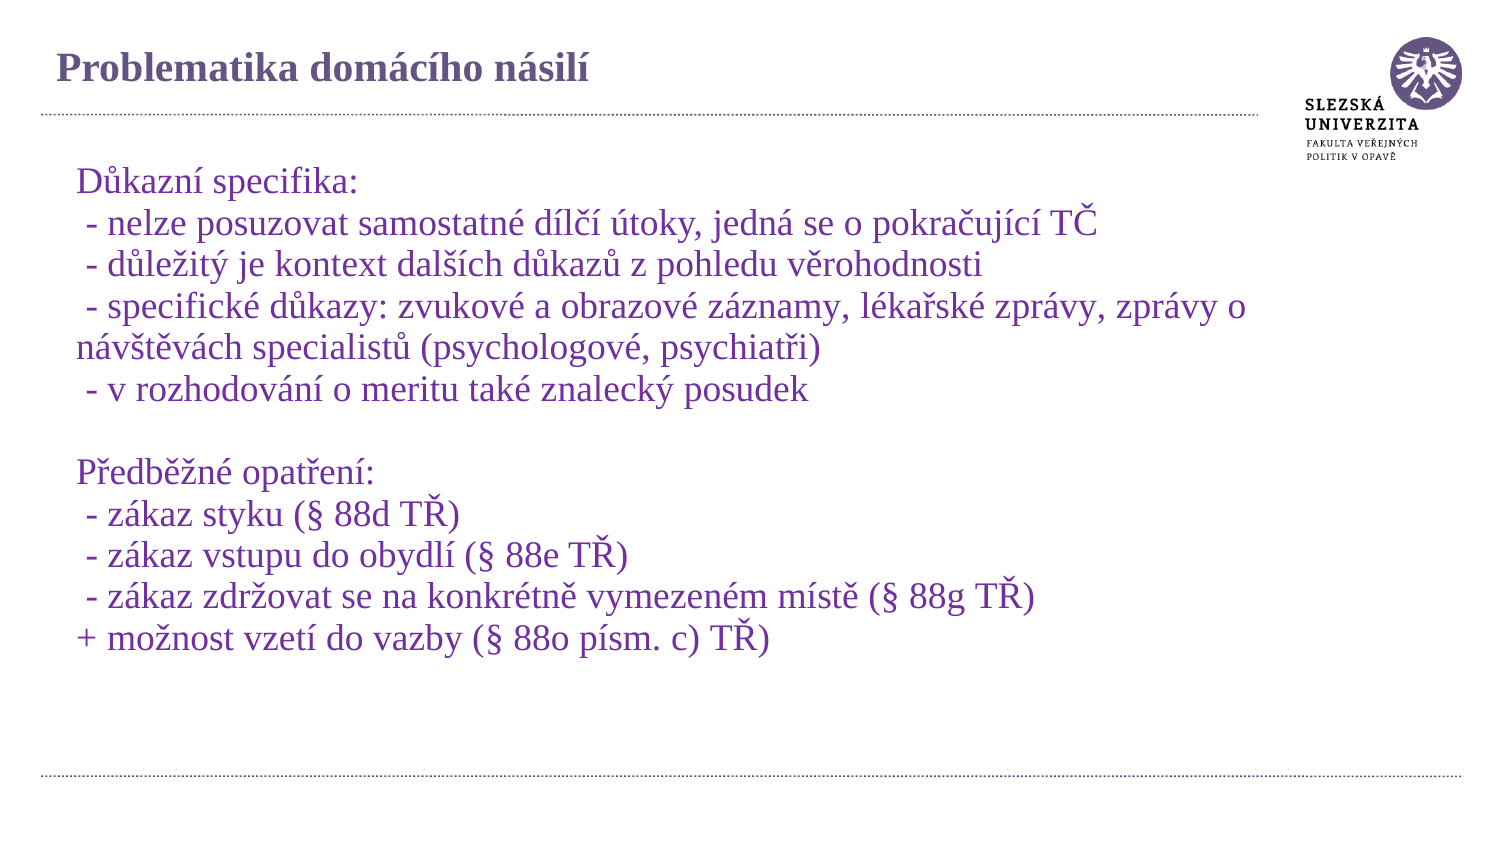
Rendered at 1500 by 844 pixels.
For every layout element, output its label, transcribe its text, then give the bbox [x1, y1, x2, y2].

text_box Důkazní specifika: - nelze posuzovat samostatné dílčí útoky, jedná se o pokračující TČ - důležitý je kontext dalších důkazů z pohledu věrohodnosti - specifické důkazy: zvukové a obrazové záznamy, lékařské zprávy, zprávy o návštěvách specialistů (psychologové, psychiatři) - v rozhodování o meritu také znalecký posudek Předběžné opatření: - zákaz styku (§ 88d TŘ) - zákaz vstupu do obydlí (§ 88e TŘ) - zákaz zdržovat se na konkrétně vymezeném místě (§ 88g TŘ) + možnost vzetí do vazby (§ 88o písm. c) TŘ) [61, 152, 1289, 775]
title Problematika domácího násilí [41, 32, 1220, 116]
